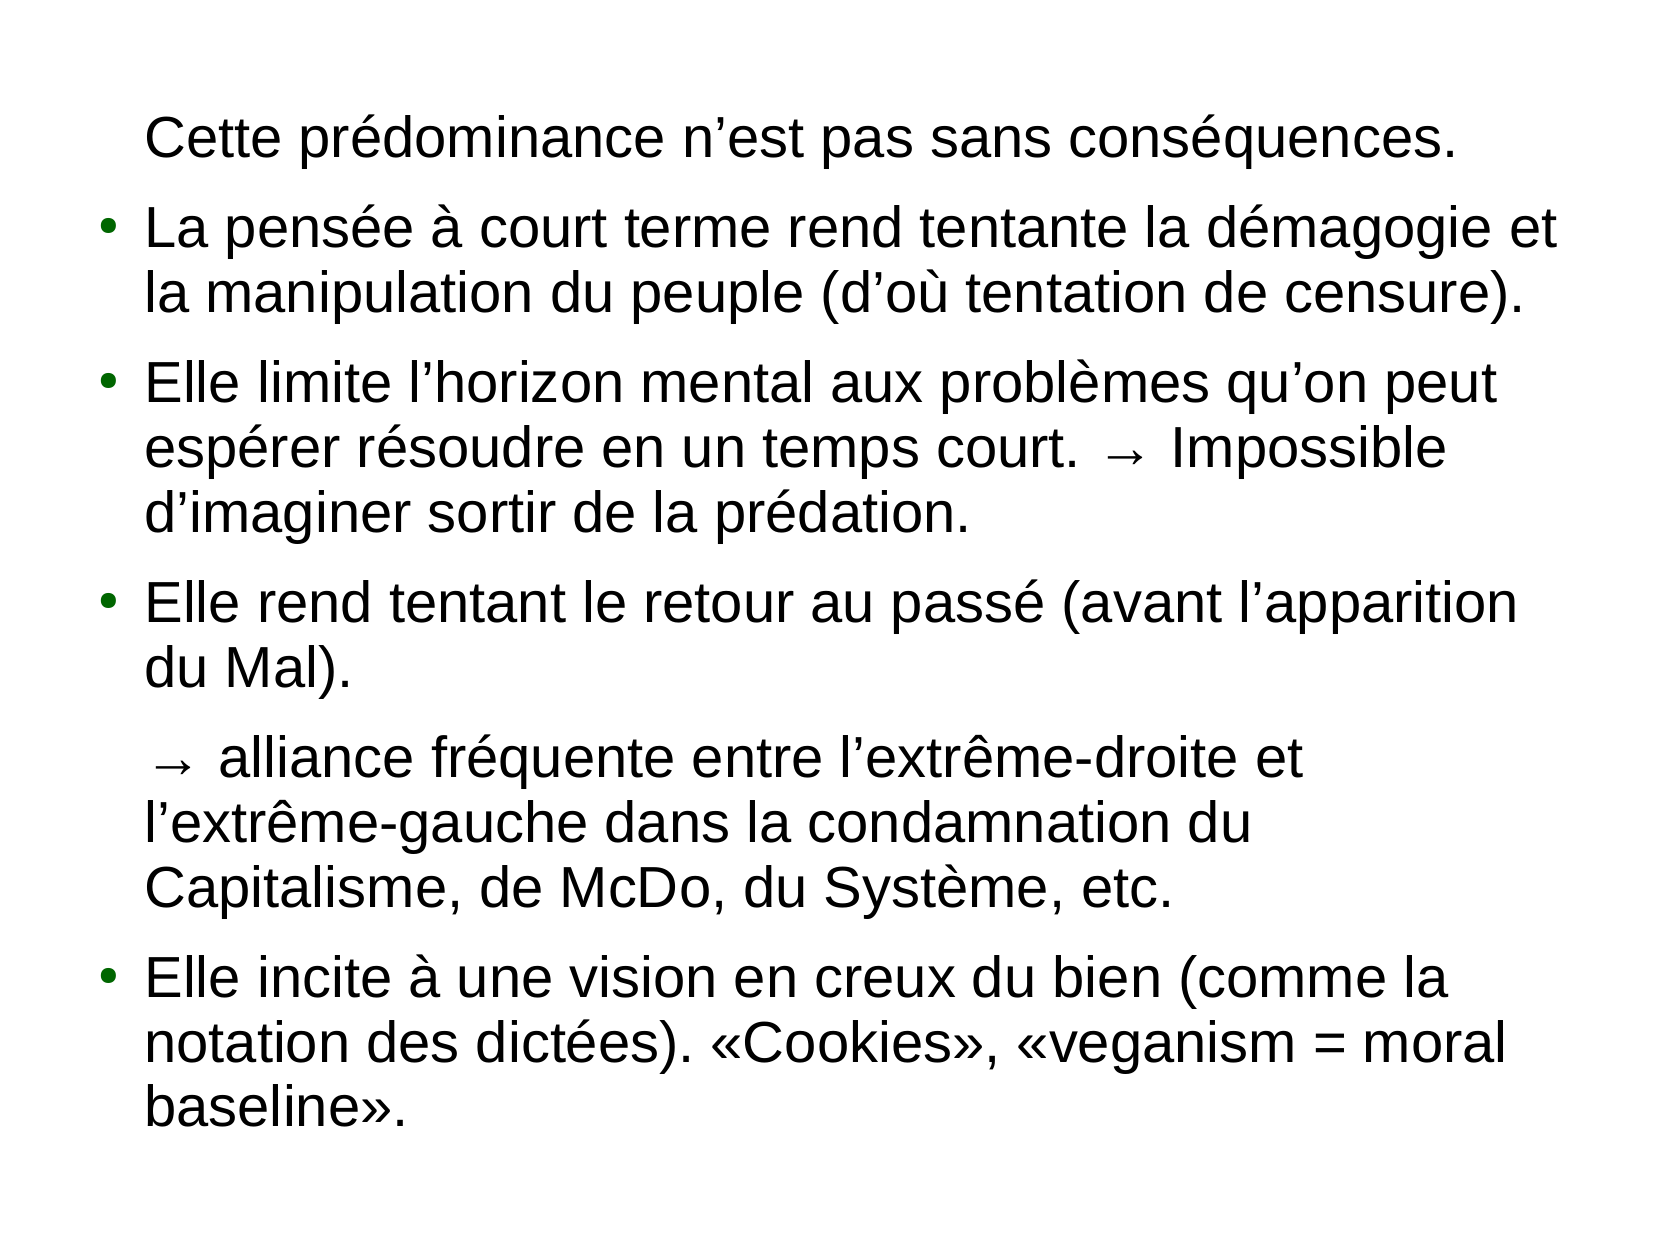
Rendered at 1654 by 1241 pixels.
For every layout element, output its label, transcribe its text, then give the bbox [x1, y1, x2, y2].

list Cette prédominance n’est pas sans conséquences. La pensée à court terme rend tentante la démagogie et la manipulation du peuple (d’où tentation de censure). Elle limite l’horizon mental aux problèmes qu’on peut espérer résoudre en un temps court. → Impossible d’imaginer sortir de la prédation. Elle rend tentant le retour au passé (avant l’apparition du Mal). → alliance fréquente entre l’extrême-droite et l’extrême-gauche dans la condamnation du Capitalisme, de McDo, du Système, etc. Elle incite à une vision en creux du bien (comme la notation des dictées). «Cookies», «veganism = moral baseline». [82, 105, 1571, 1141]
